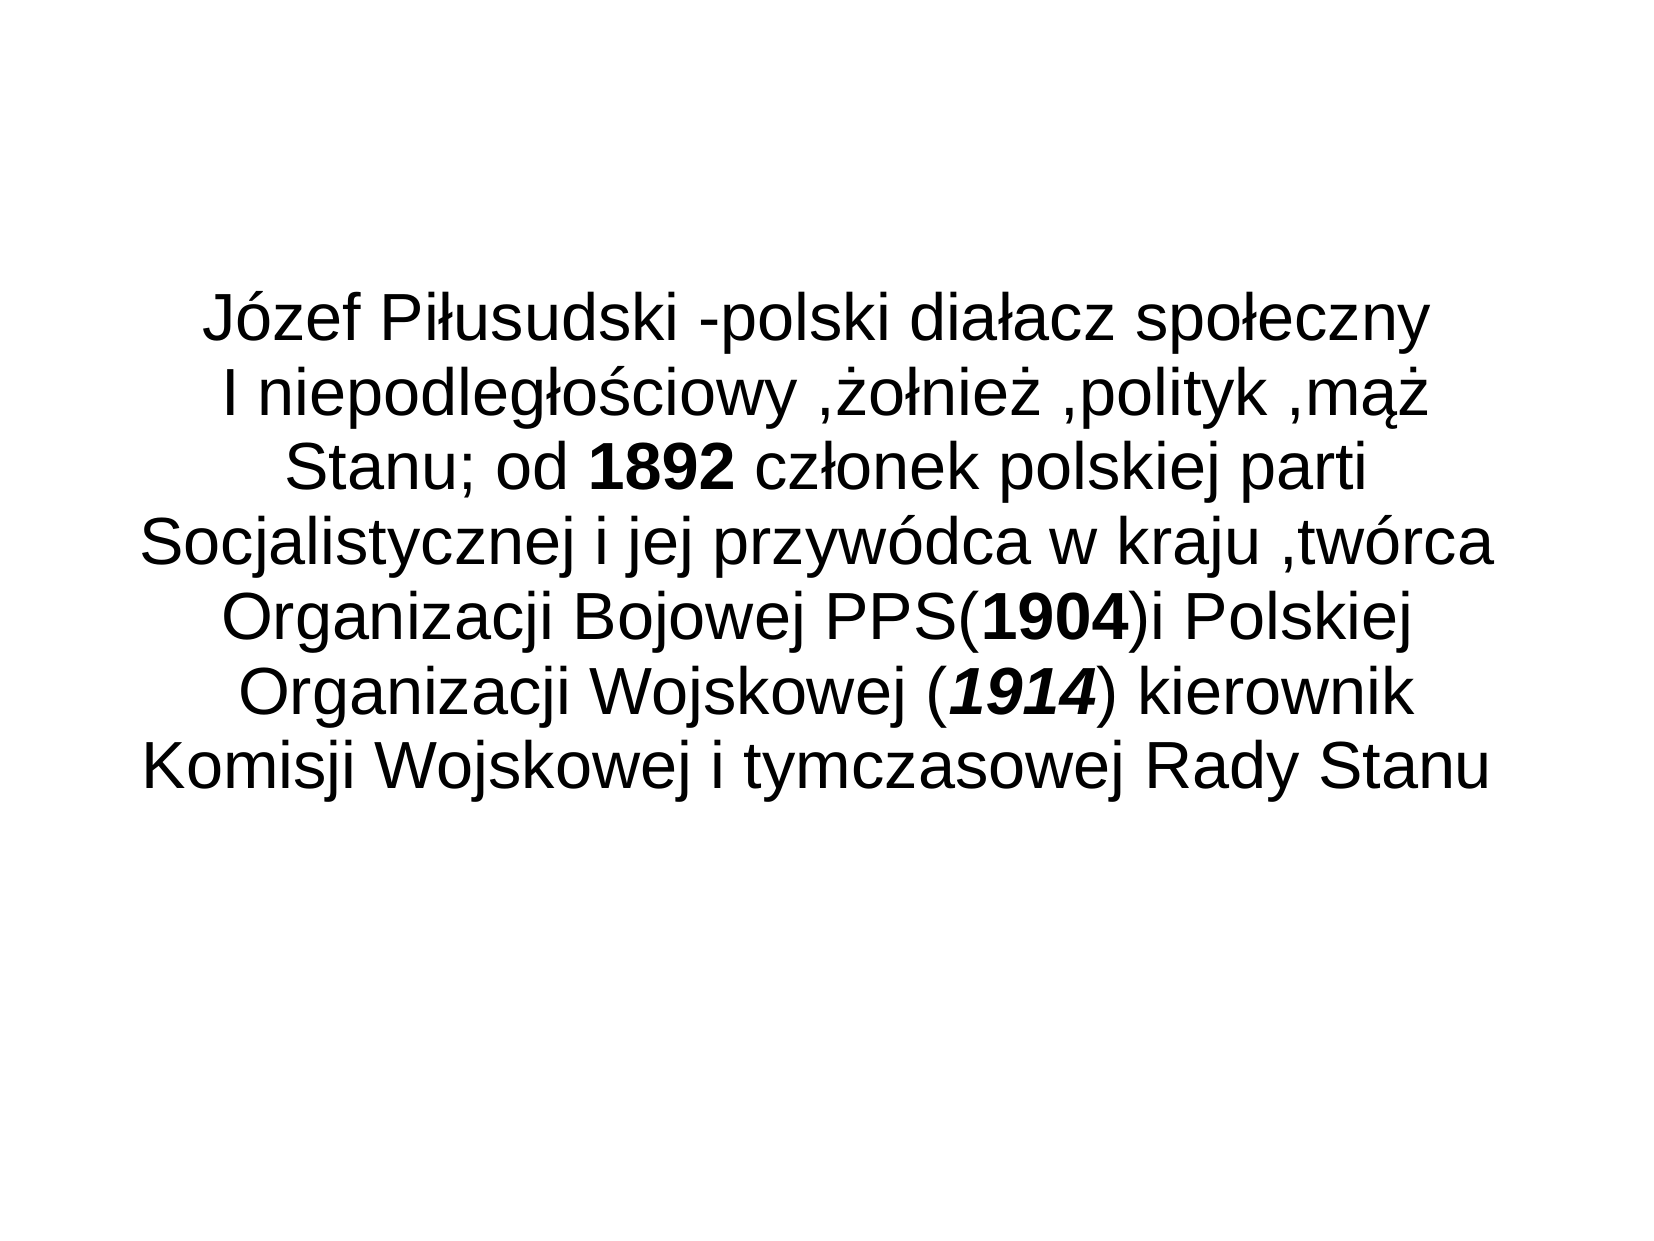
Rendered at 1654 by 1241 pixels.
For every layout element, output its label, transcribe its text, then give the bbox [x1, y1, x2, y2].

subtitle Józef Piłusudski -polski diałacz społeczny I niepodległościowy ,żołnież ,polityk ,mąż Stanu; od 1892 członek polskiej parti Socjalistycznej i jej przywódca w kraju ,twórca Organizacji Bojowej PPS(1904)i Polskiej Organizacji Wojskowej (1914) kierownik Komisji Wojskowej i tymczasowej Rady Stanu [82, 49, 1571, 1109]
